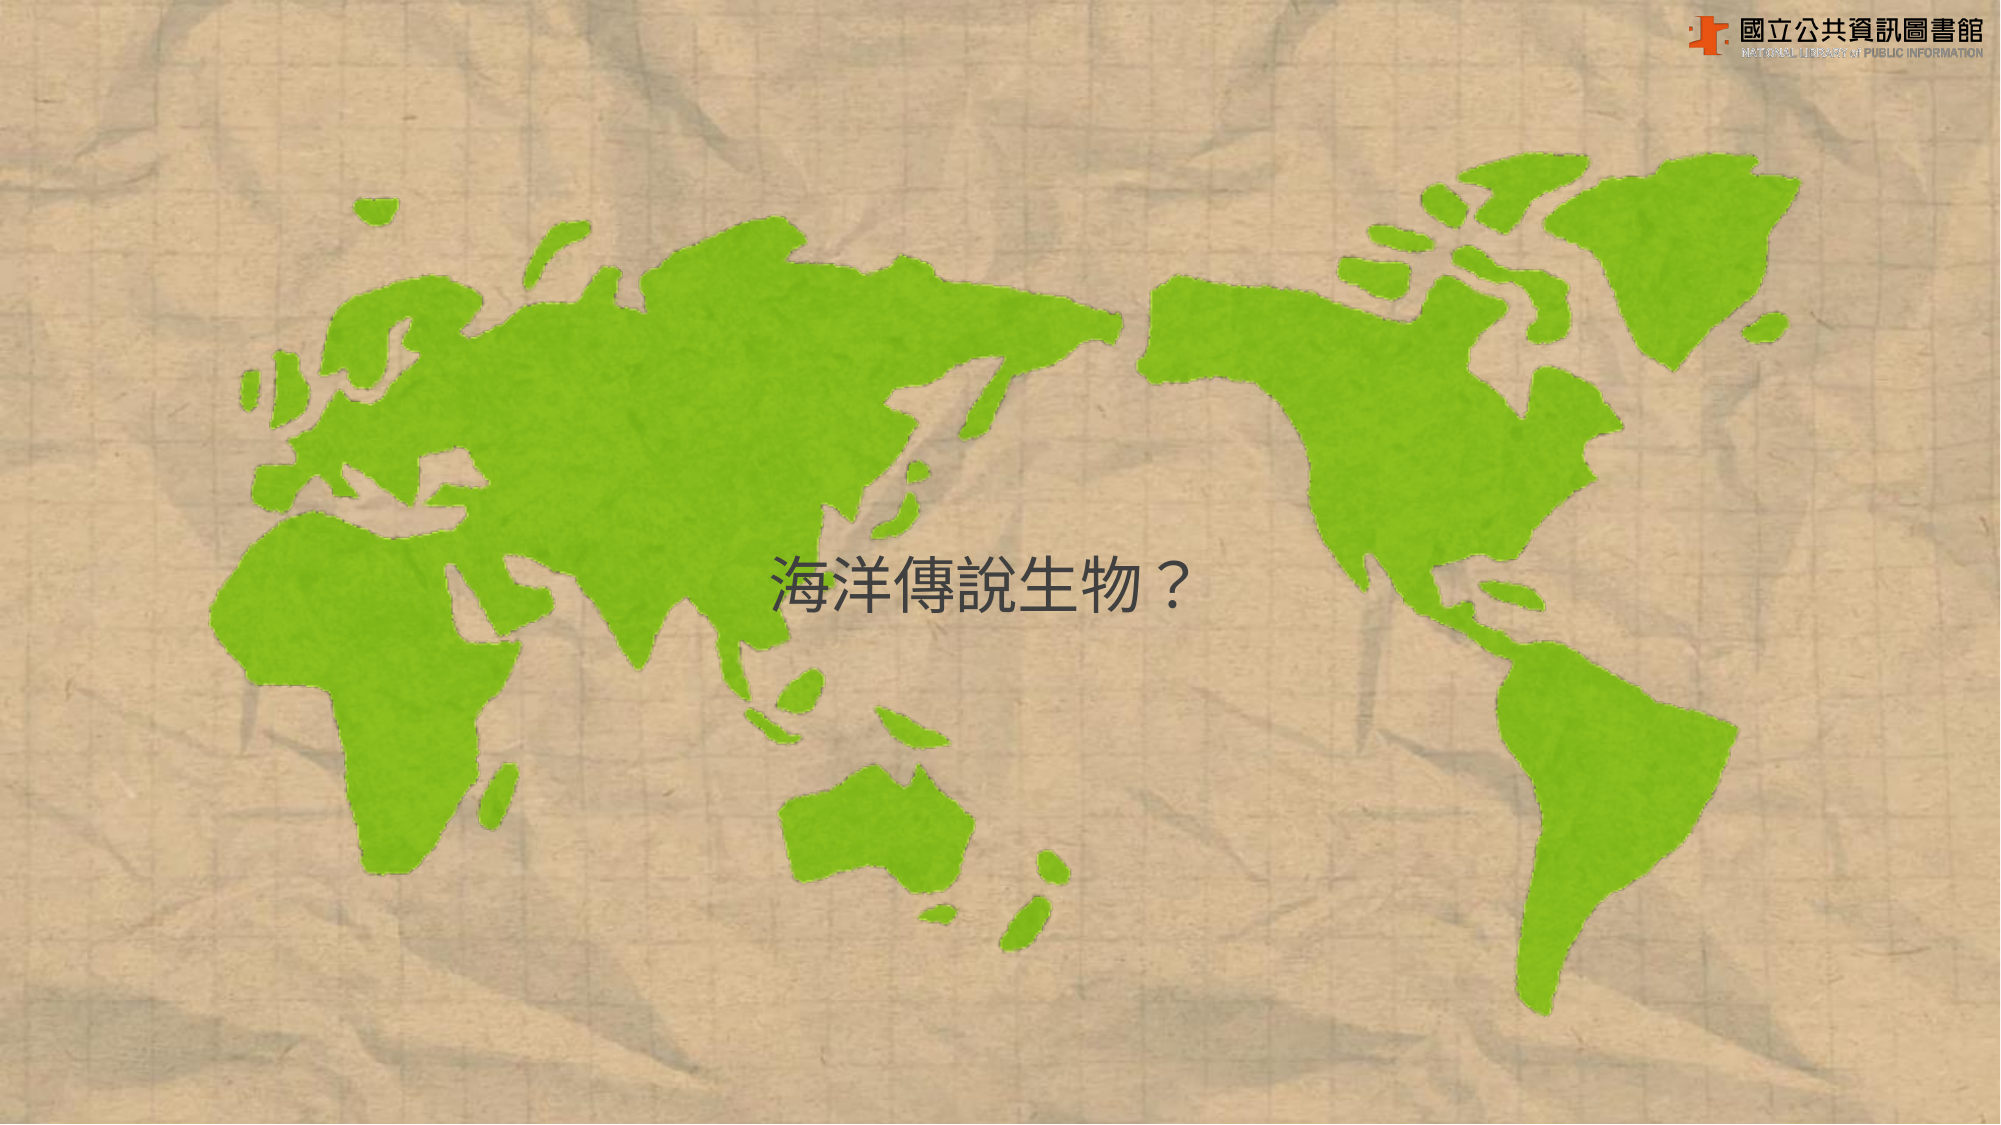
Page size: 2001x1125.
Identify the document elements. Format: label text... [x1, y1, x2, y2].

text_box 海洋傳說生物？ [753, 539, 1332, 630]
picture [201, 126, 1824, 1043]
